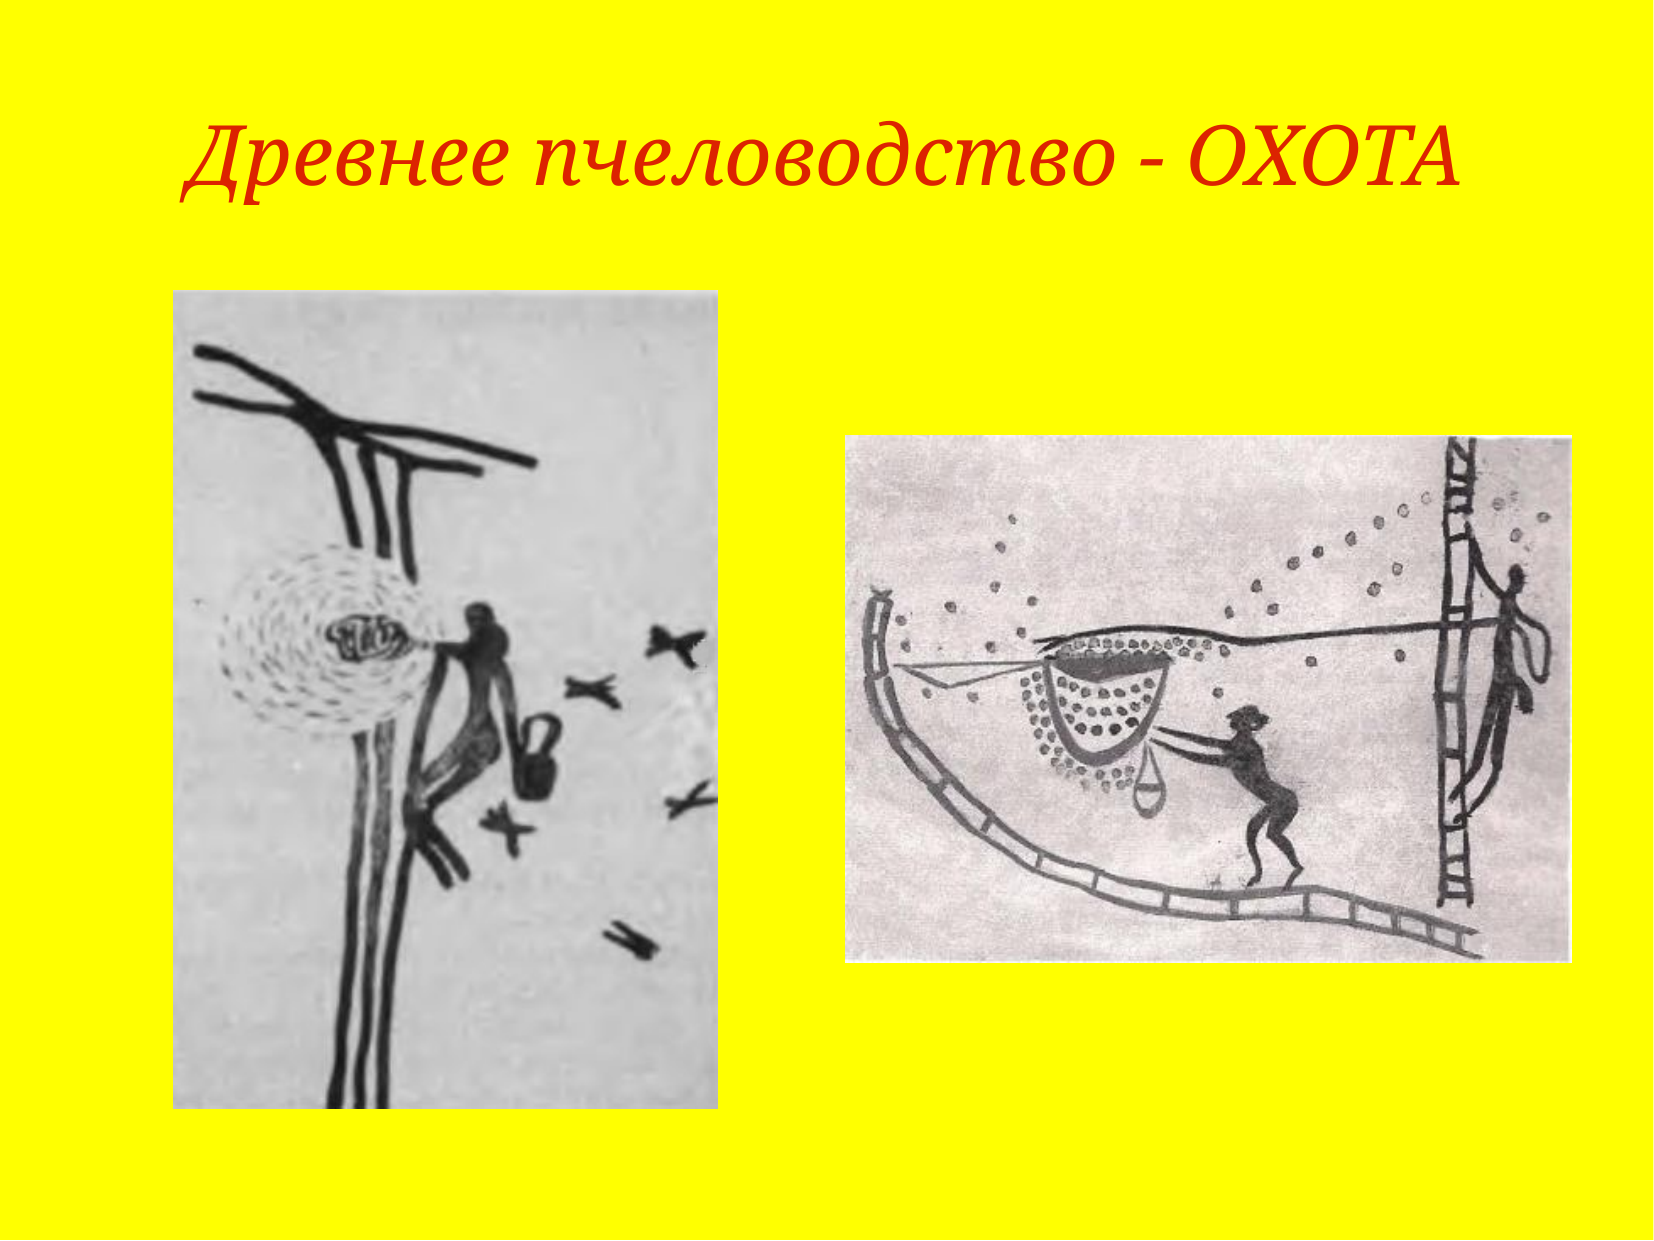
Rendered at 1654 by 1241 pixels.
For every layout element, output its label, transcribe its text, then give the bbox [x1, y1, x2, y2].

picture [173, 290, 718, 1109]
picture [845, 435, 1572, 963]
title Древнее пчеловодство - ОХОТА [82, 49, 1571, 257]
